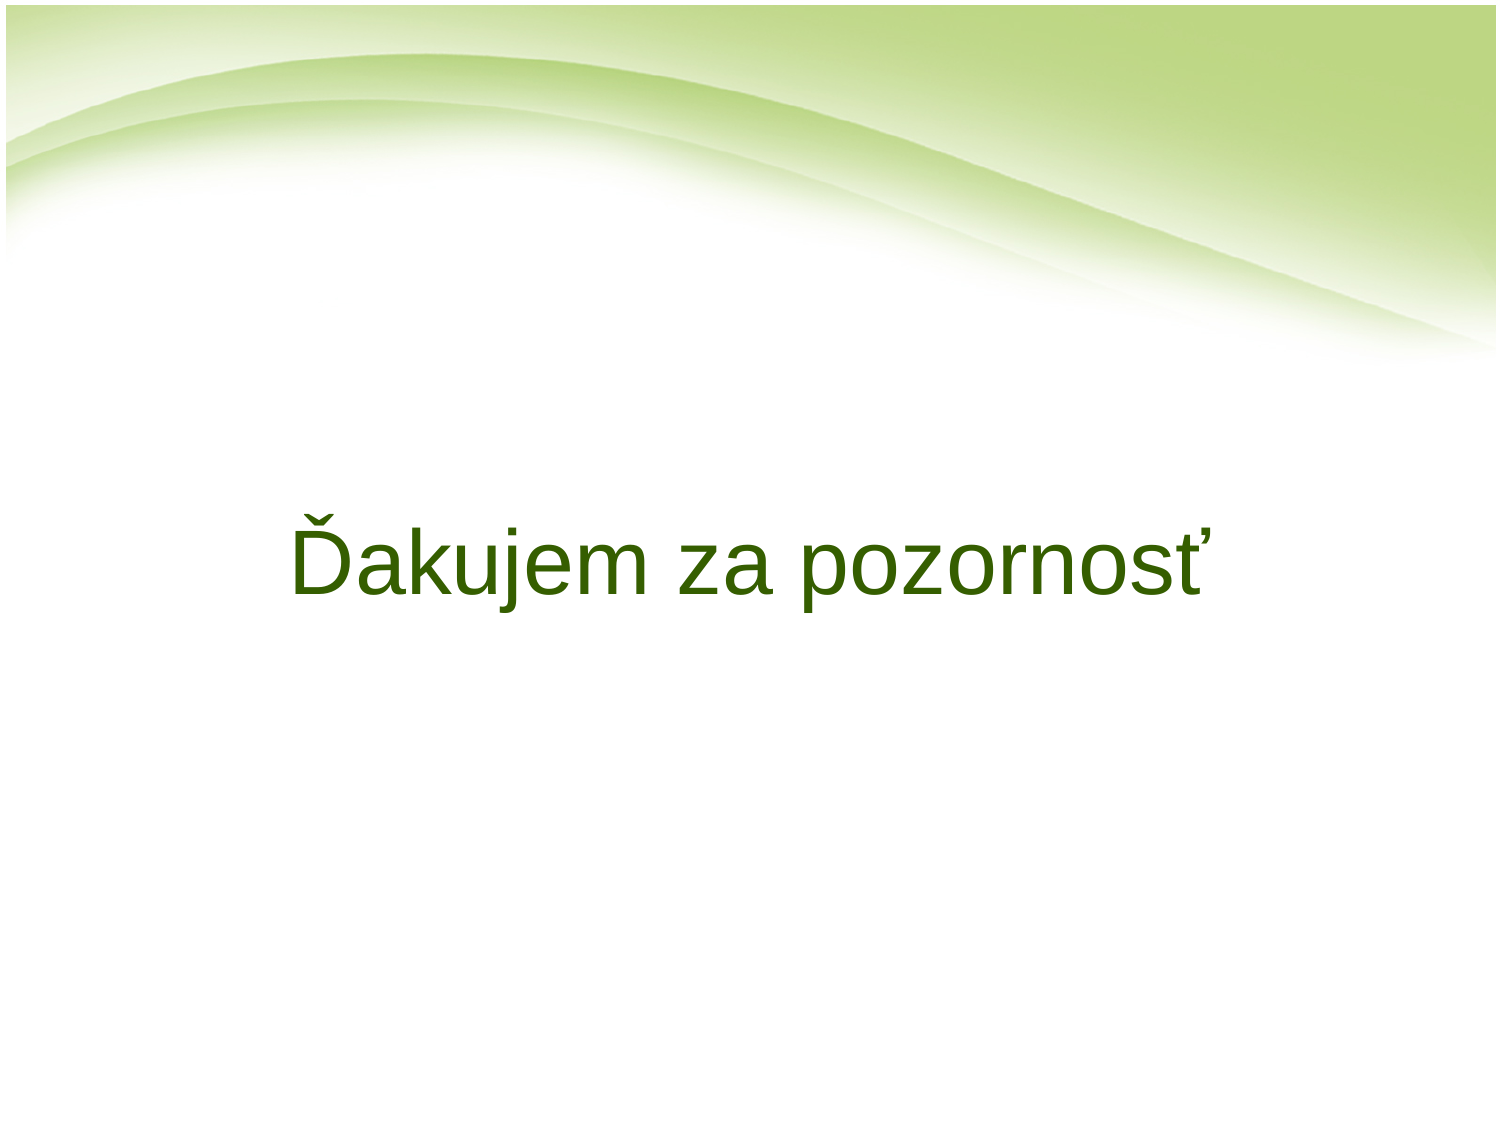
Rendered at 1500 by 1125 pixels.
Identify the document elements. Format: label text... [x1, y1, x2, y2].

title Ďakujem za pozornosť [75, 437, 1426, 688]
picture [0, 0, 1500, 1125]
